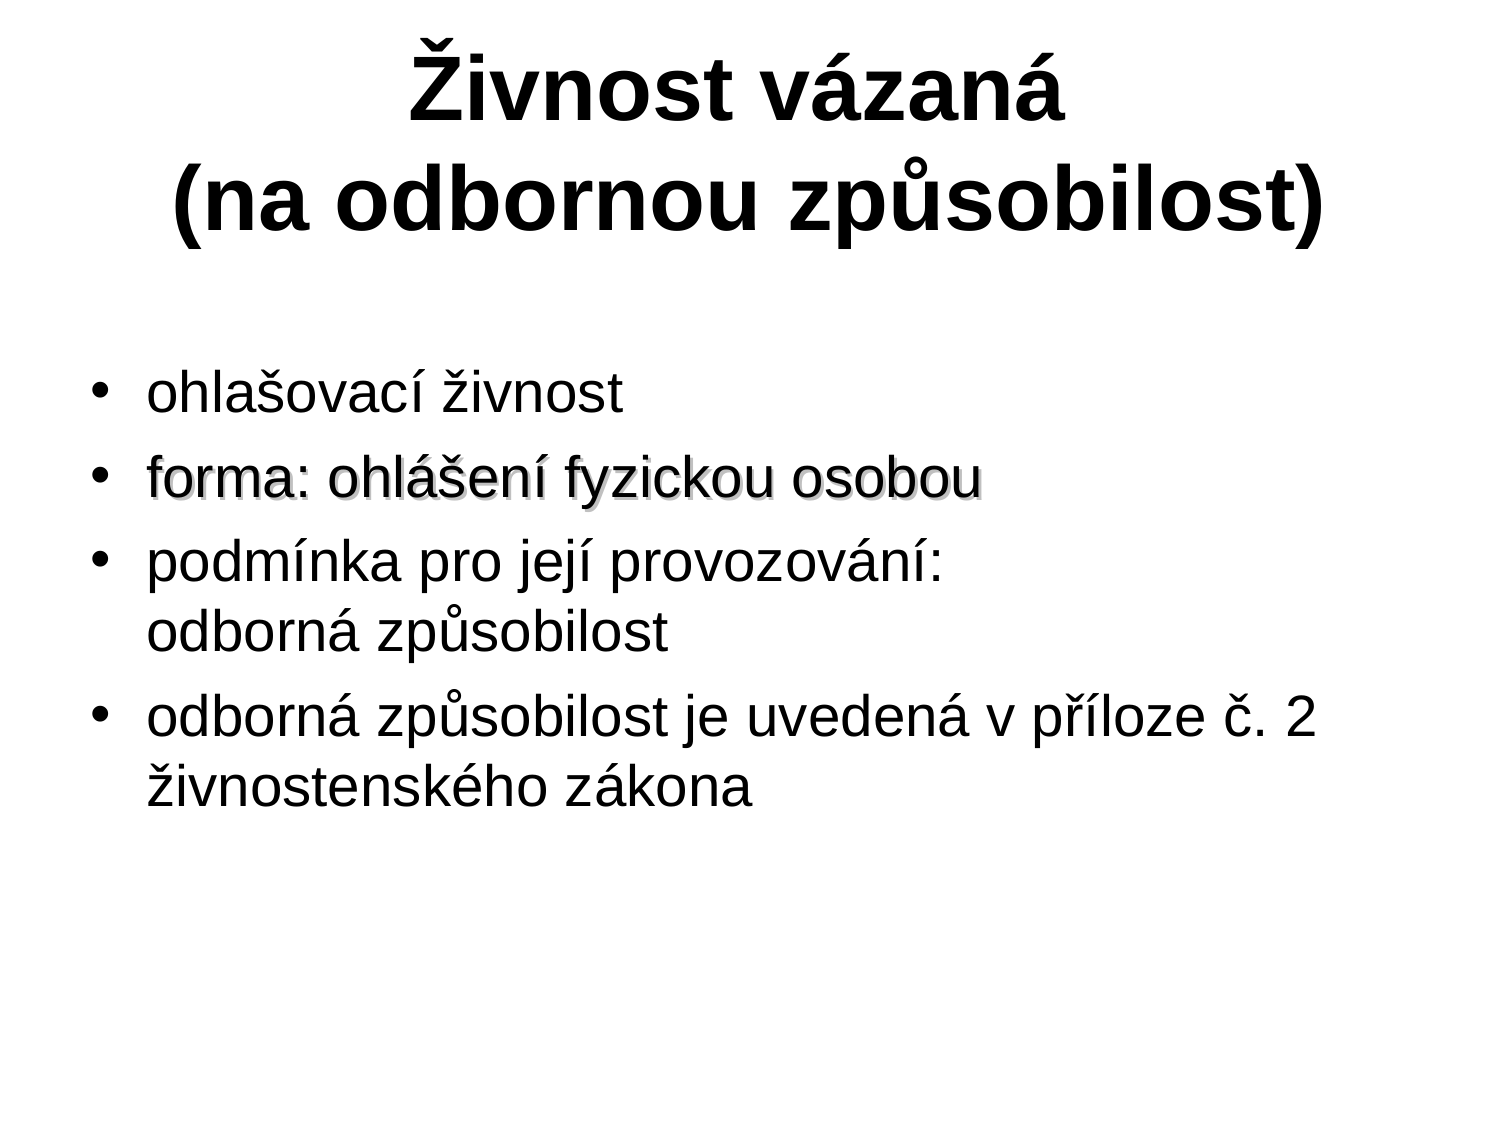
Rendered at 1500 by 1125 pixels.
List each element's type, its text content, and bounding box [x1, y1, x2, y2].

title Živnost vázaná (na odbornou způsobilost) [75, 21, 1426, 257]
list ohlašovací živnost forma: ohlášení fyzickou osobou podmínka pro její provozování: odborná způsobilost odborná způsobilost je uvedená v příloze č. 2 živnostenského zákona [75, 262, 1426, 1006]
